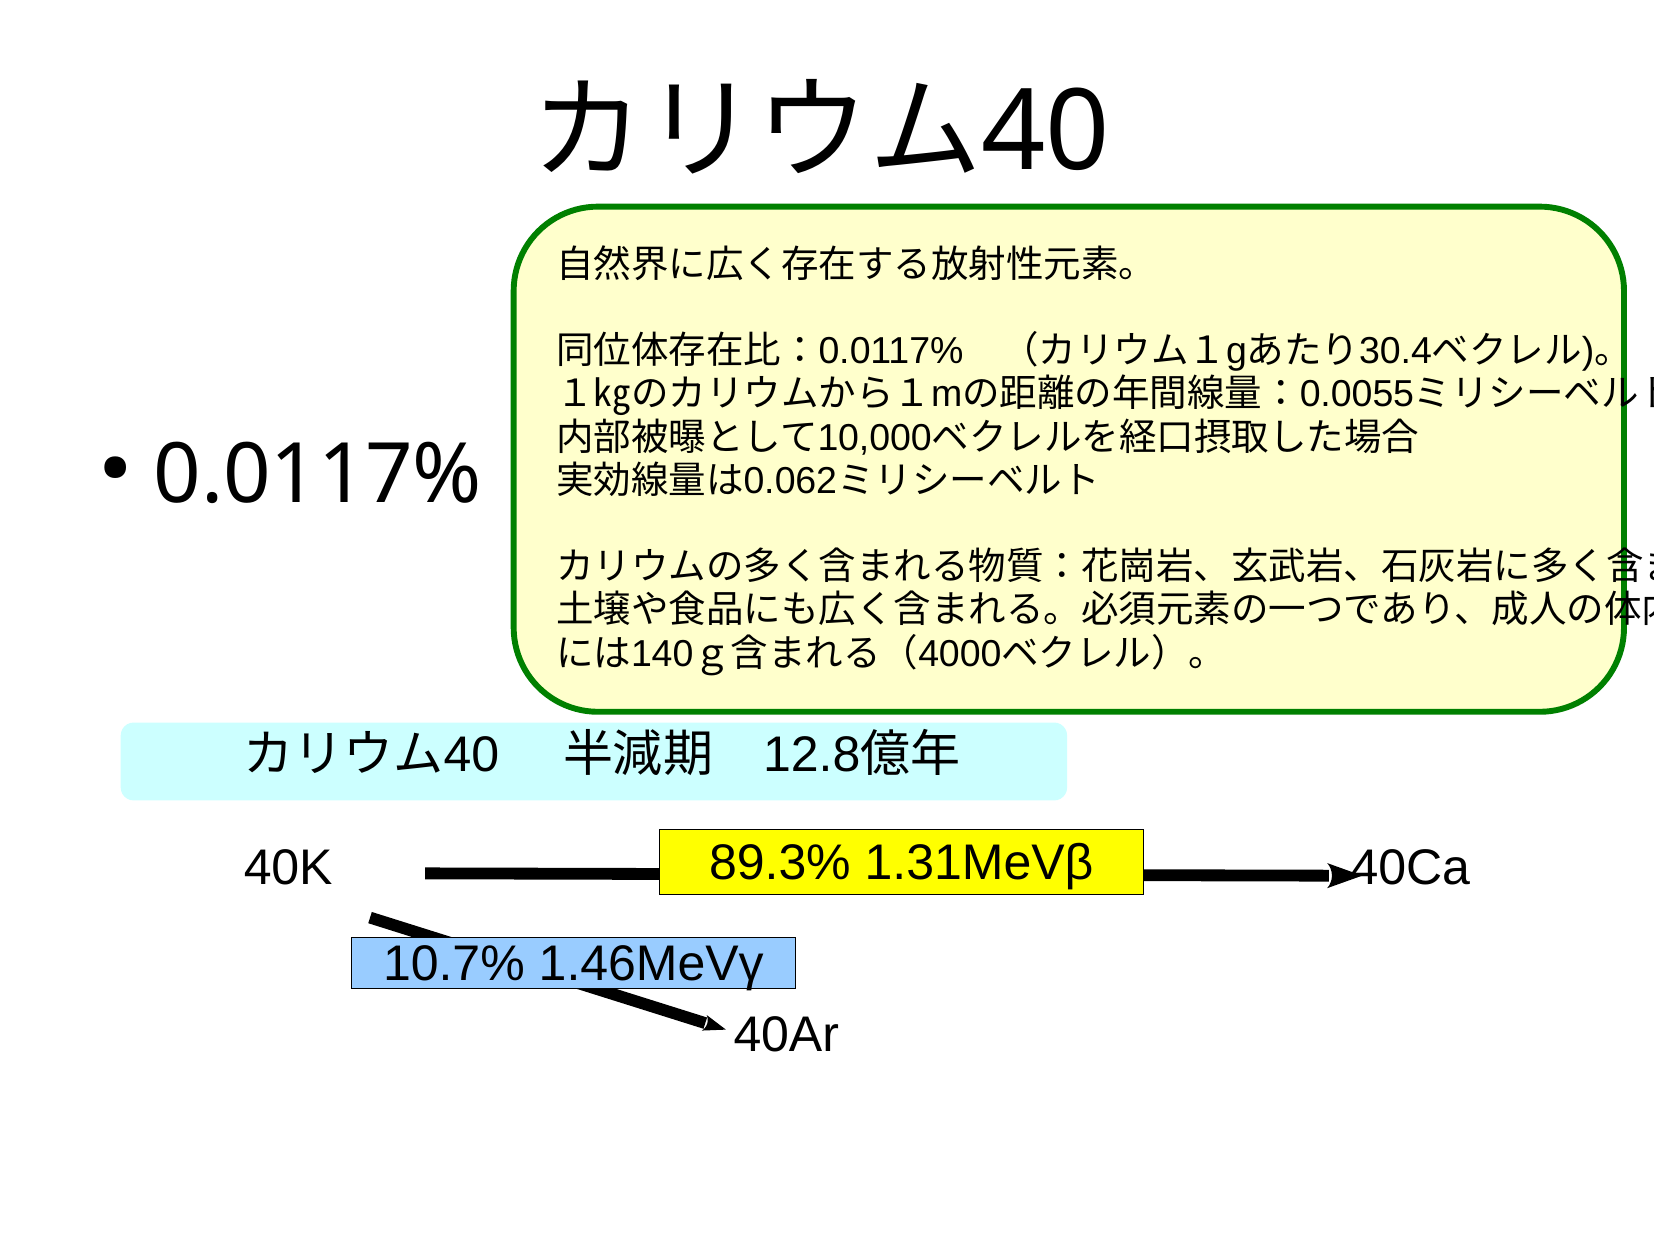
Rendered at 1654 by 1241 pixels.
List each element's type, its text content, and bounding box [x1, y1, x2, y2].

title カリウム40 [76, 17, 1565, 225]
text_box 自然界に広く存在する放射性元素。 同位体存在比：0.0117% （カリウム１gあたり30.4ベクレル)。 １㎏のカリウムから１mの距離の年間線量：0.0055ミリシーベルト 内部被曝として10,000ベクレルを経口摂取した場合 実効線量は0.062ミリシーベルト カリウムの多く含まれる物質：花崗岩、玄武岩、石灰岩に多く含まれ、 土壌や食品にも広く含まれる。必須元素の一つであり、成人の体内 には140ｇ含まれる（4000ベクレル）。 [513, 206, 1625, 712]
text_box カリウム40 半減期 12.8億年 40K 40Ca 40Ar [228, 717, 1654, 1136]
list 0.0117% [82, 413, 1571, 1109]
text_box [120, 722, 228, 801]
